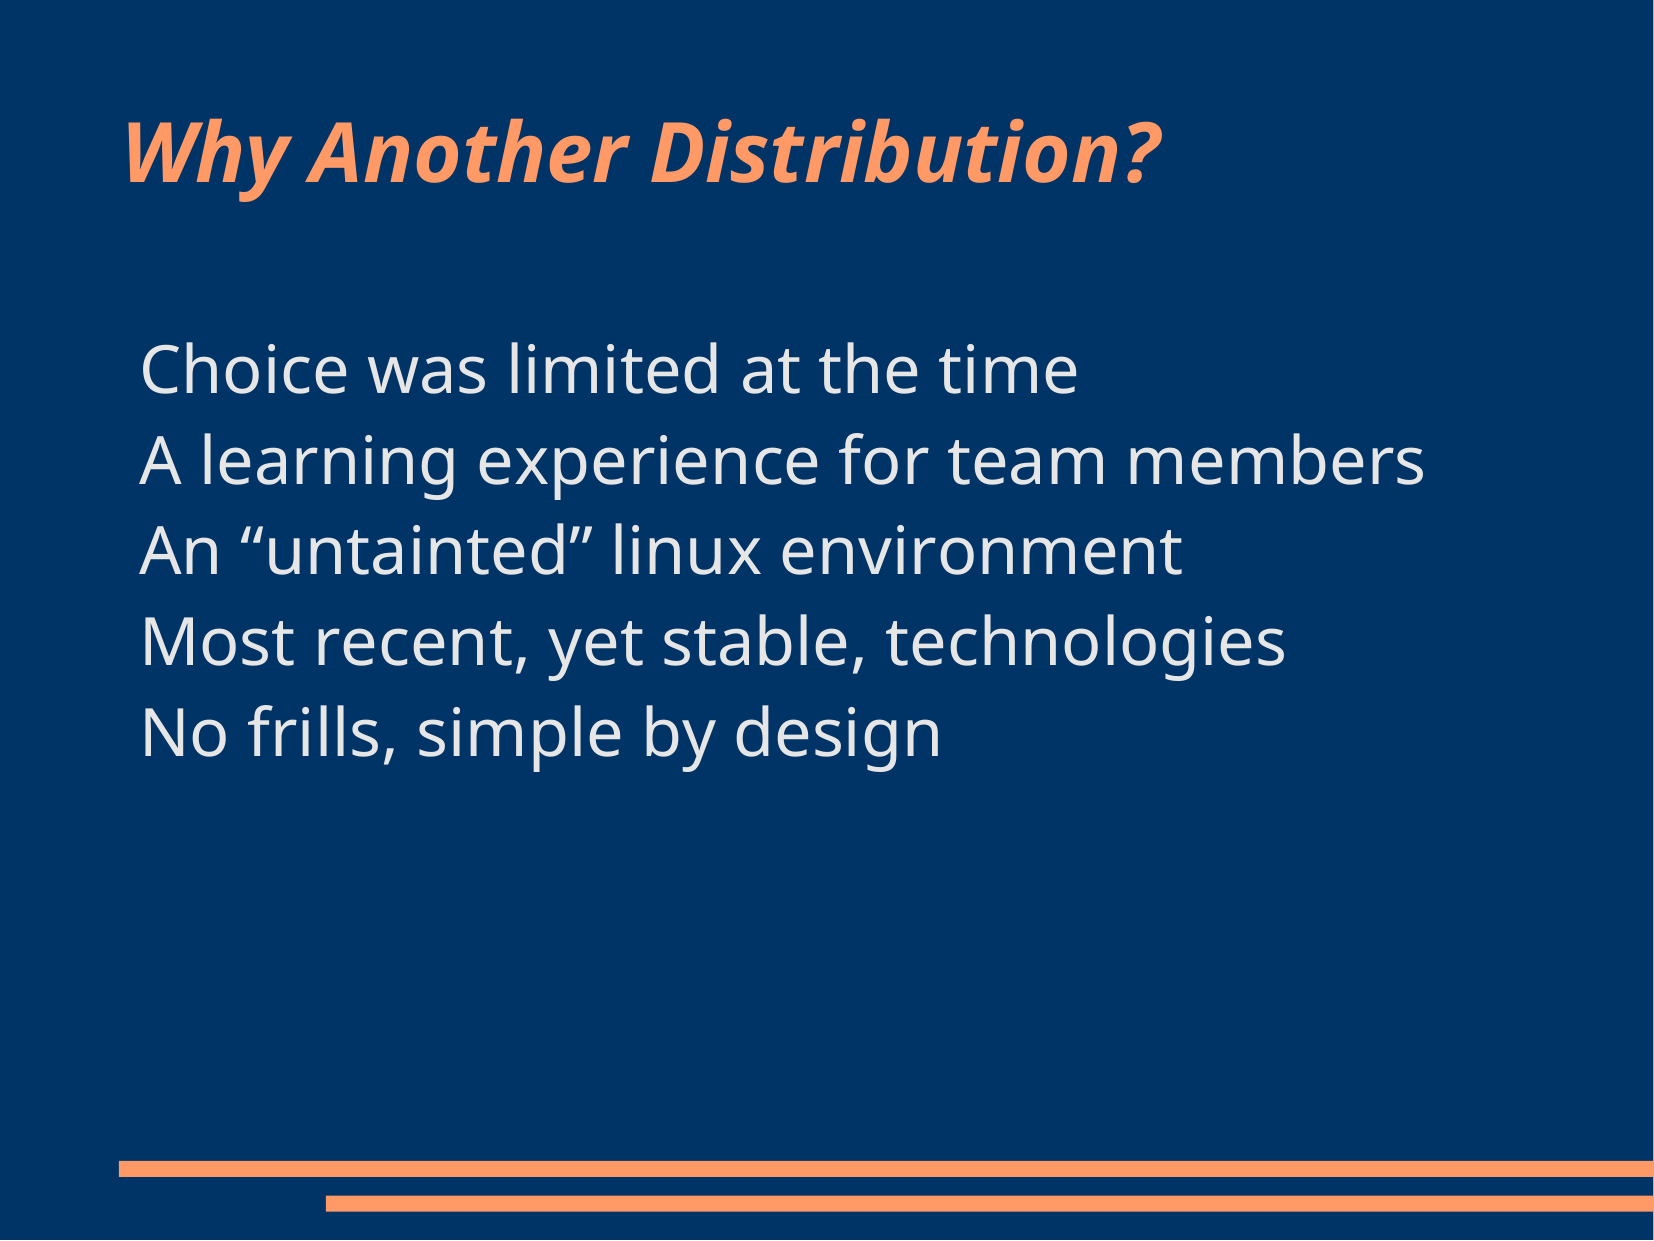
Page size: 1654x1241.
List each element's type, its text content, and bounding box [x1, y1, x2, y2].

title Why Another Distribution? [121, 46, 1534, 254]
list Choice was limited at the time A learning experience for team members An “untainted” linux environment Most recent, yet stable, technologies No frills, simple by design [121, 322, 1561, 1118]
